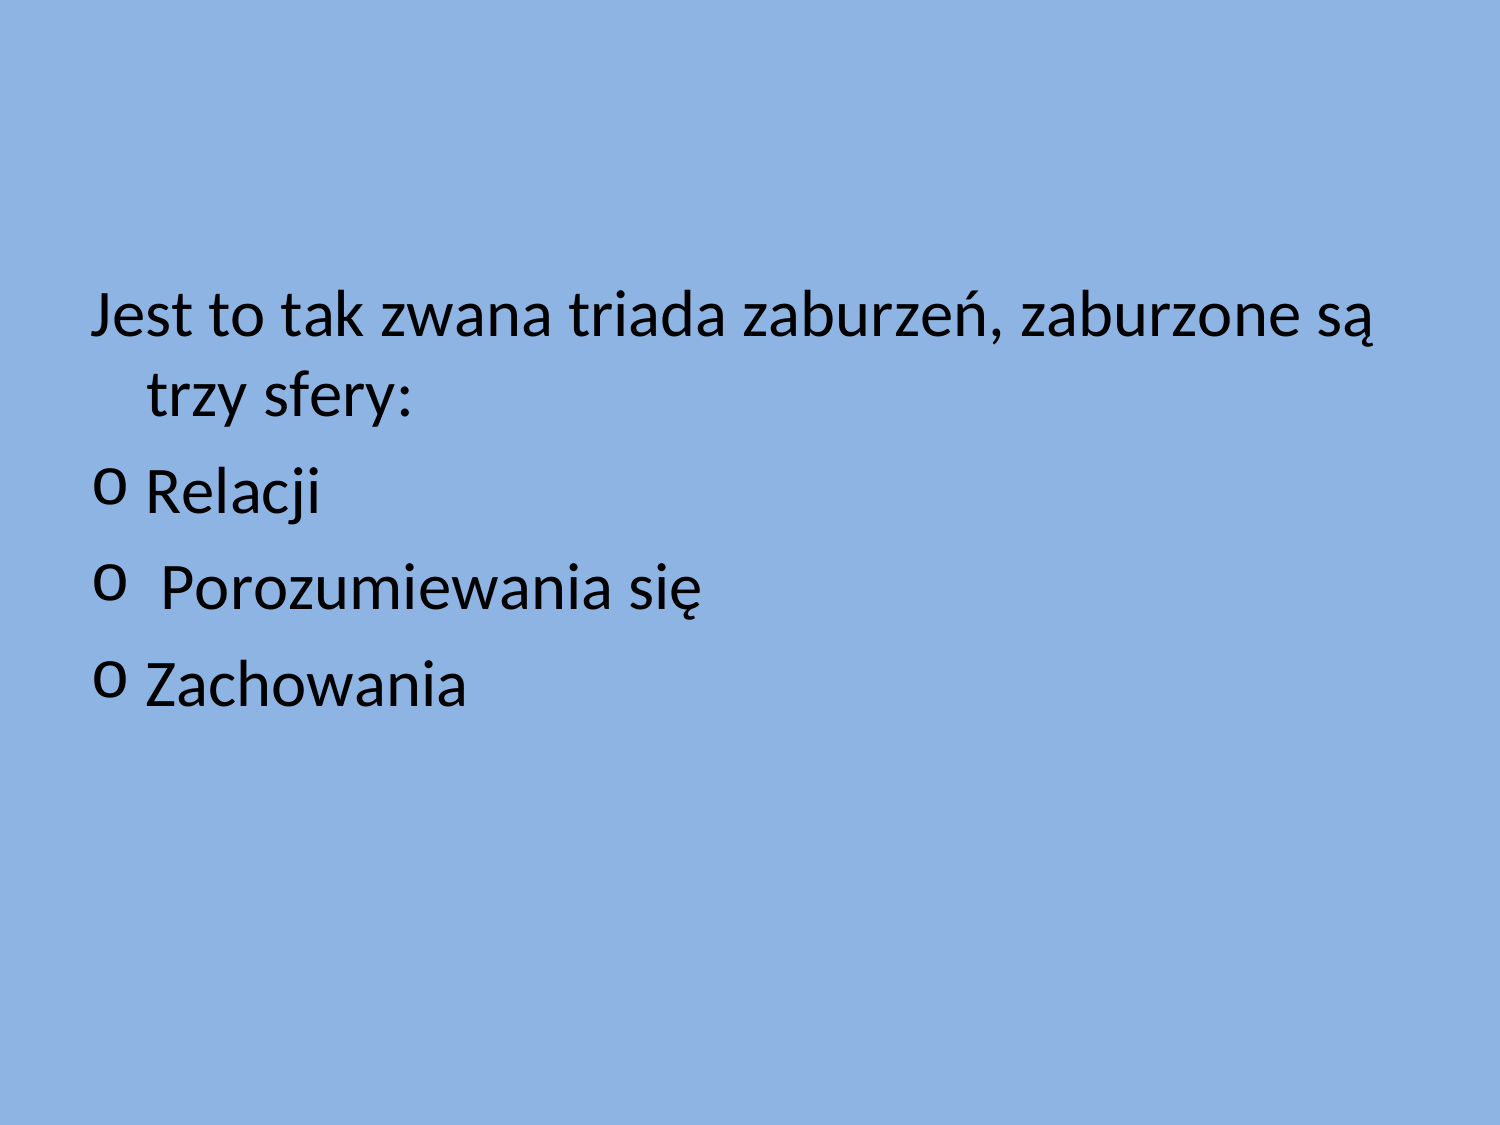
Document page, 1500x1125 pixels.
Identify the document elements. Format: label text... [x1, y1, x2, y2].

text_box Jest to tak zwana triada zaburzeń, zaburzone są trzy sfery: Relacji Porozumiewania się Zachowania [75, 262, 1426, 1005]
